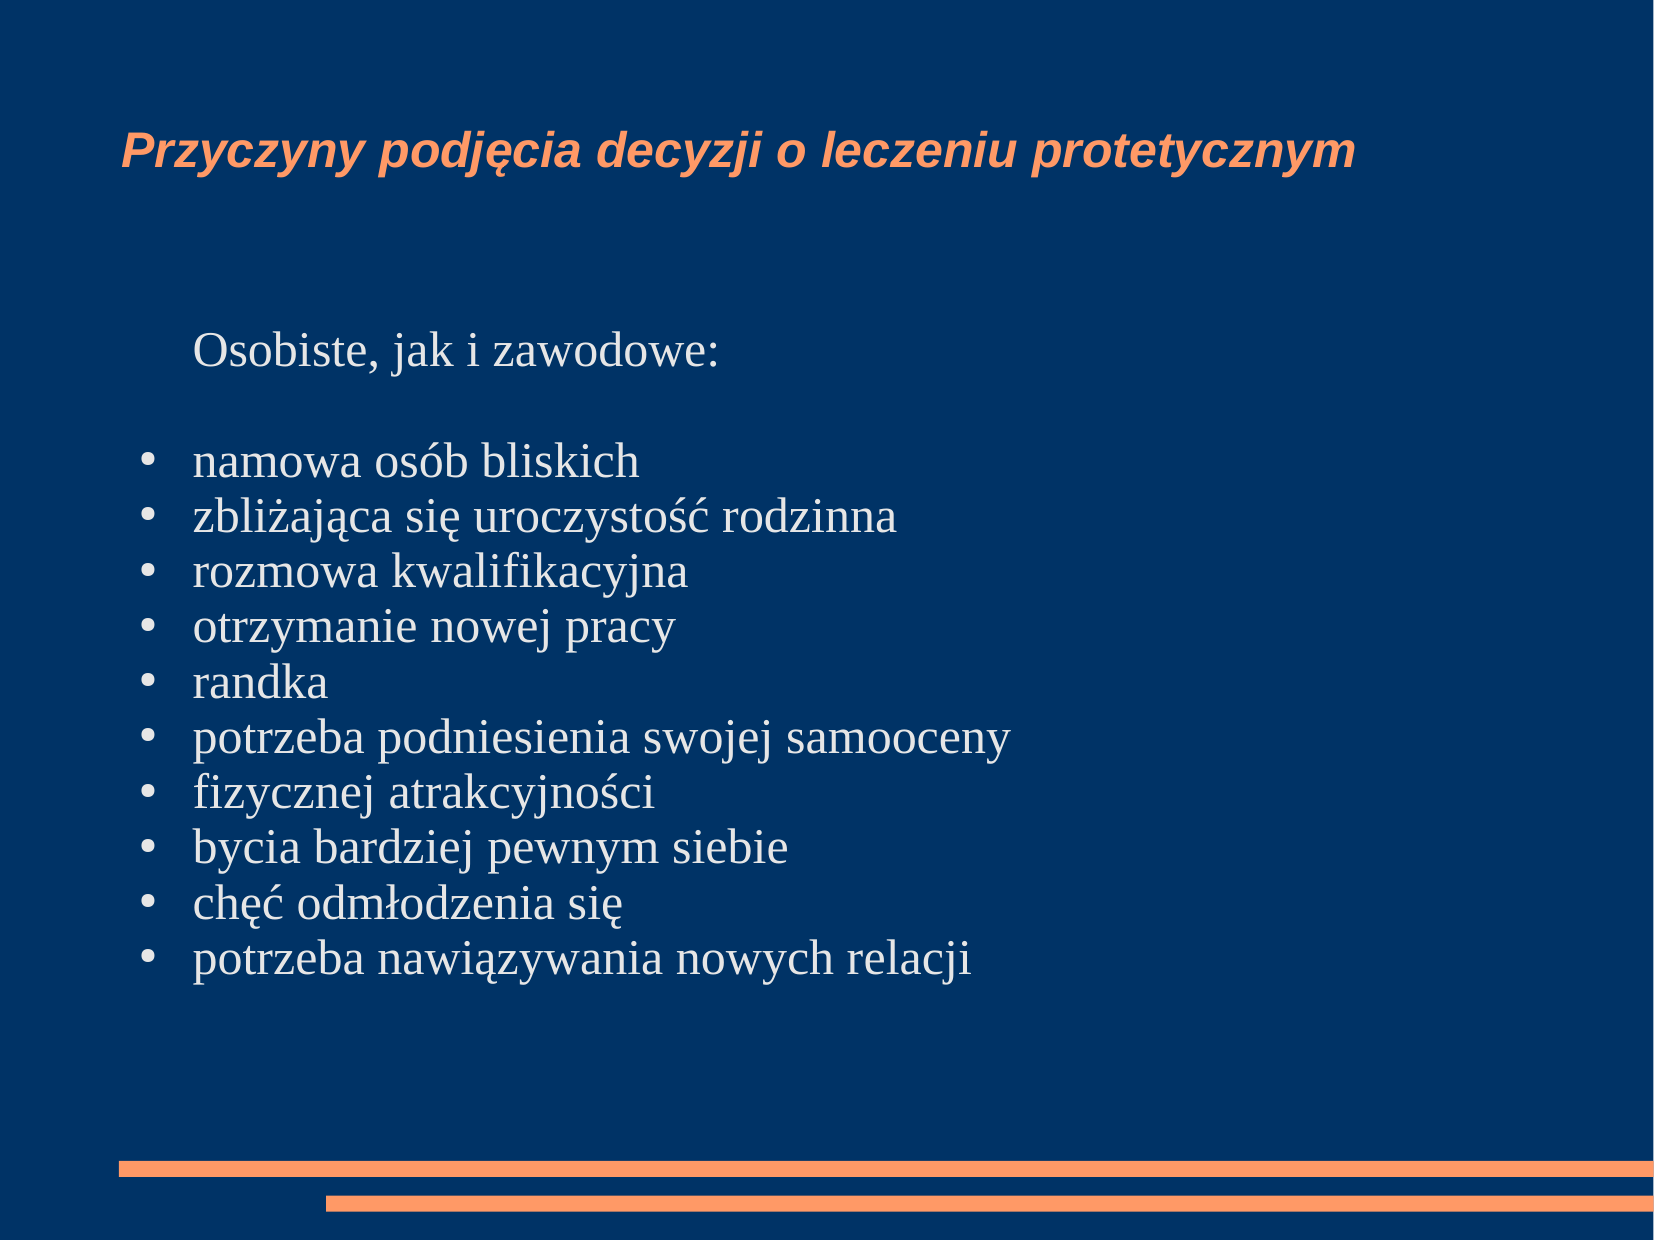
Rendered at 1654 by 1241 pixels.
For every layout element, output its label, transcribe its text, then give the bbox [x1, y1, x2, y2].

list Osobiste, jak i zawodowe: namowa osób bliskich zbliżająca się uroczystość rodzinna rozmowa kwalifikacyjna otrzymanie nowej pracy randka potrzeba podniesienia swojej samooceny fizycznej atrakcyjności bycia bardziej pewnym siebie chęć odmłodzenia się potrzeba nawiązywania nowych relacji [121, 322, 1561, 1132]
title Przyczyny podjęcia decyzji o leczeniu protetycznym [121, 46, 1534, 254]
